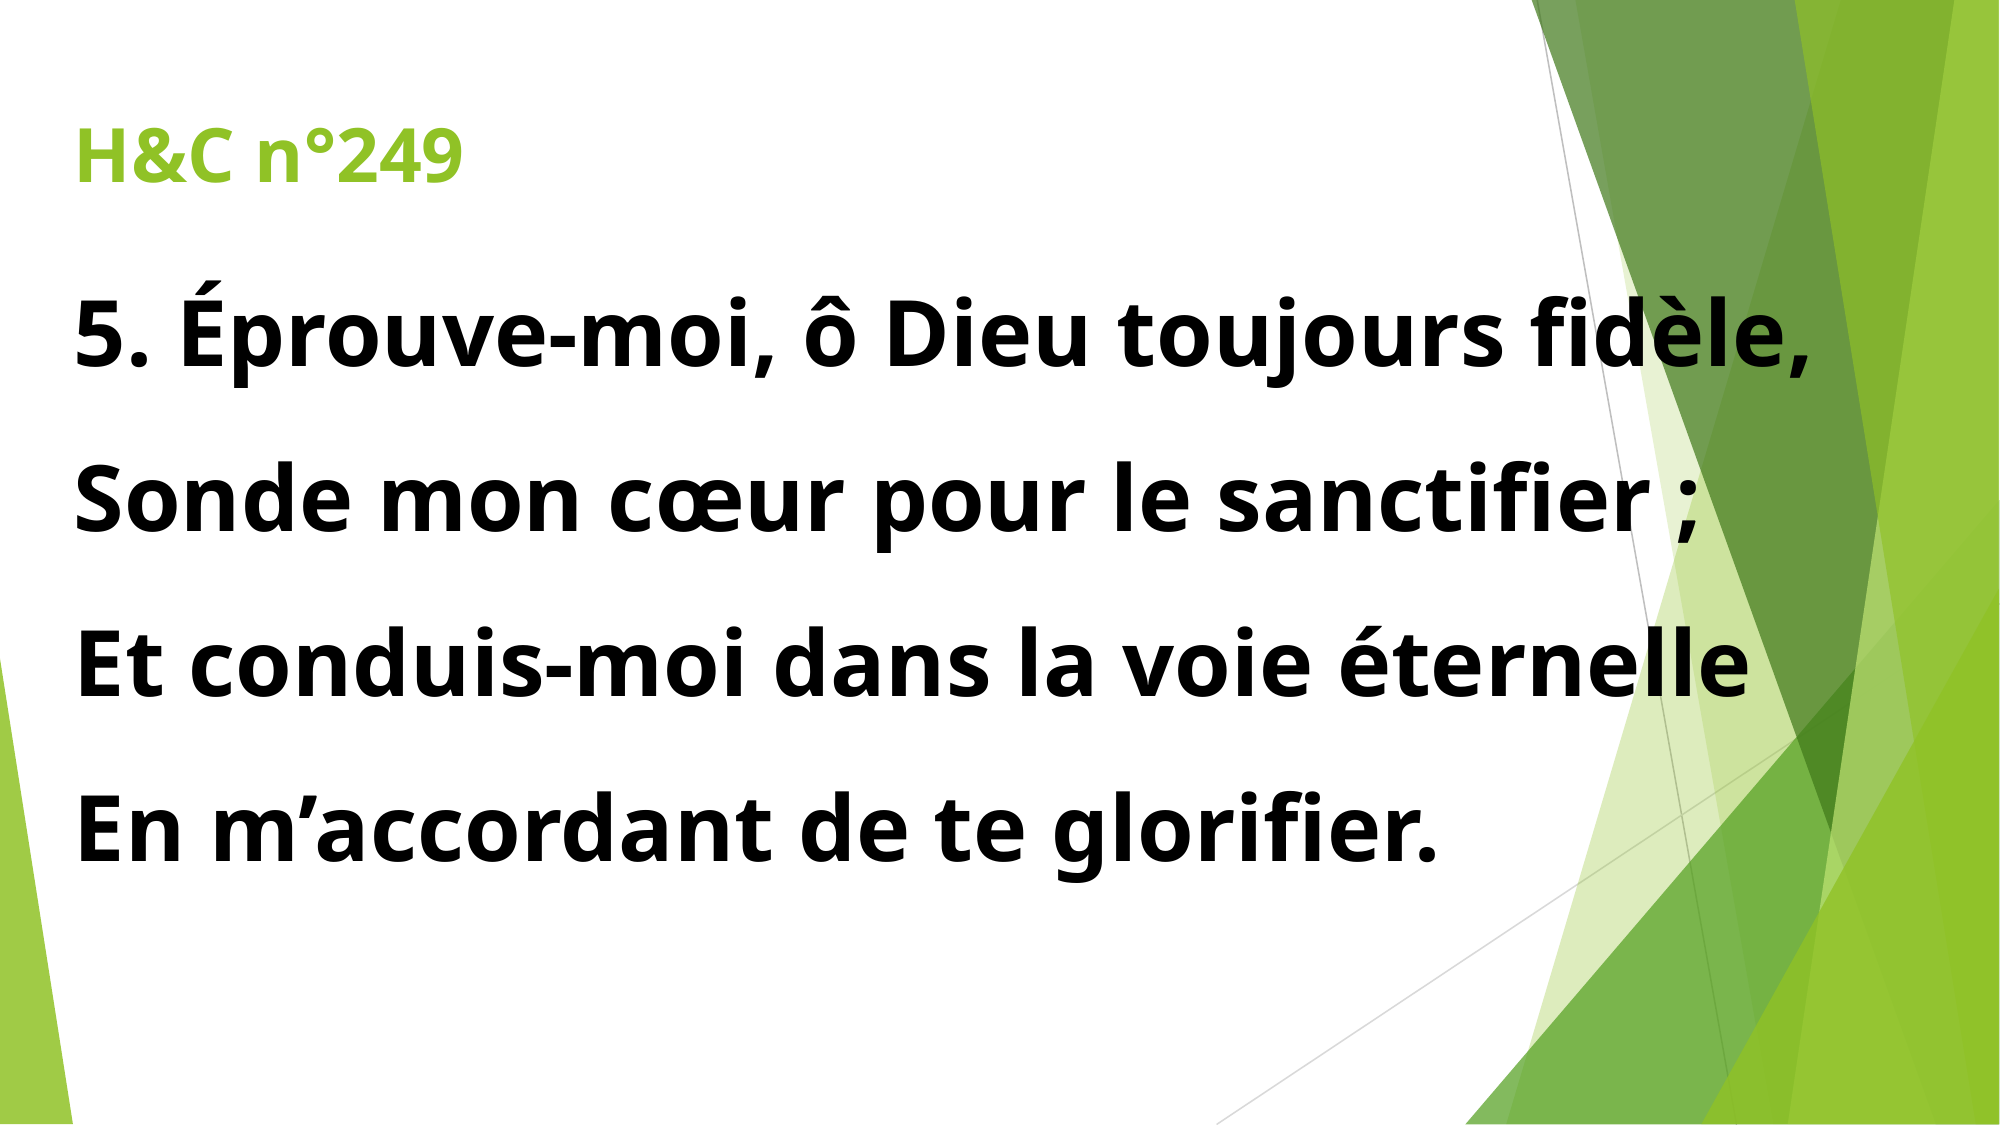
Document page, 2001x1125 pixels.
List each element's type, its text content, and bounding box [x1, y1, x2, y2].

text_box H&C n°249 [59, 99, 1522, 212]
text_box 5. Éprouve-moi, ô Dieu toujours fidèle, Sonde mon cœur pour le sanctifier ; Et conduis-moi dans la voie éternelle En m’accordant de te glorifier. [59, 212, 1961, 1074]
